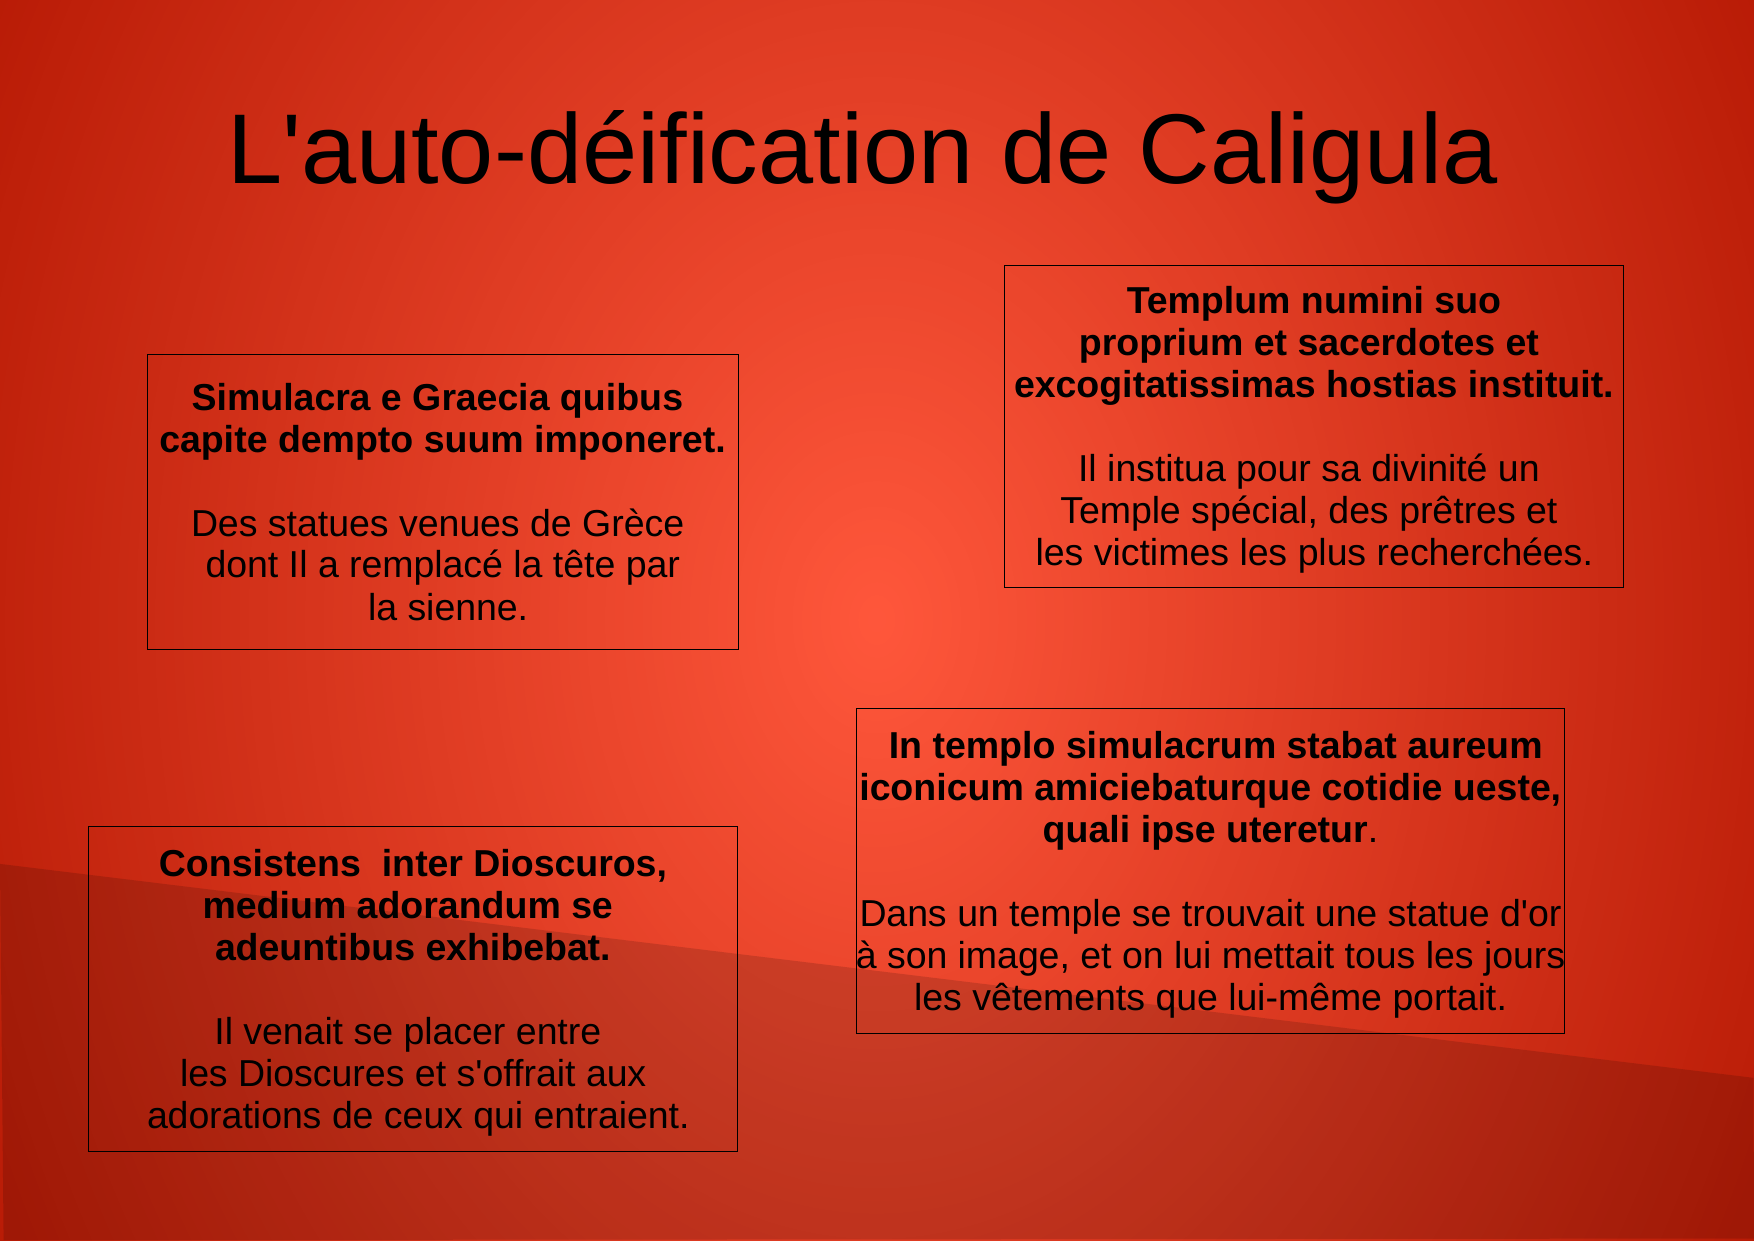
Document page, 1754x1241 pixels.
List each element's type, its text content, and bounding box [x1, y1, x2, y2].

text_box Simulacra e Graecia quibus capite dempto suum imponeret. Des statues venues de Grèce dont Il a remplacé la tête par la sienne. [147, 354, 739, 650]
text_box In templo simulacrum stabat aureum iconicum amiciebaturque cotidie ueste, quali ipse uteretur. Dans un temple se trouvait une statue d'or à son image, et on lui mettait tous les jours les vêtements que lui-même portait. [856, 708, 1565, 1034]
text_box Consistens inter Dioscuros, medium adorandum se adeuntibus exhibebat. Il venait se placer entre les Dioscures et s'offrait aux adorations de ceux qui entraient. [88, 826, 738, 1152]
title L'auto-déification de Caligula [87, 47, 1667, 252]
text_box Templum numini suo proprium et sacerdotes et excogitatissimas hostias instituit. Il institua pour sa divinité un Temple spécial, des prêtres et les victimes les plus recherchées. [1004, 265, 1624, 588]
